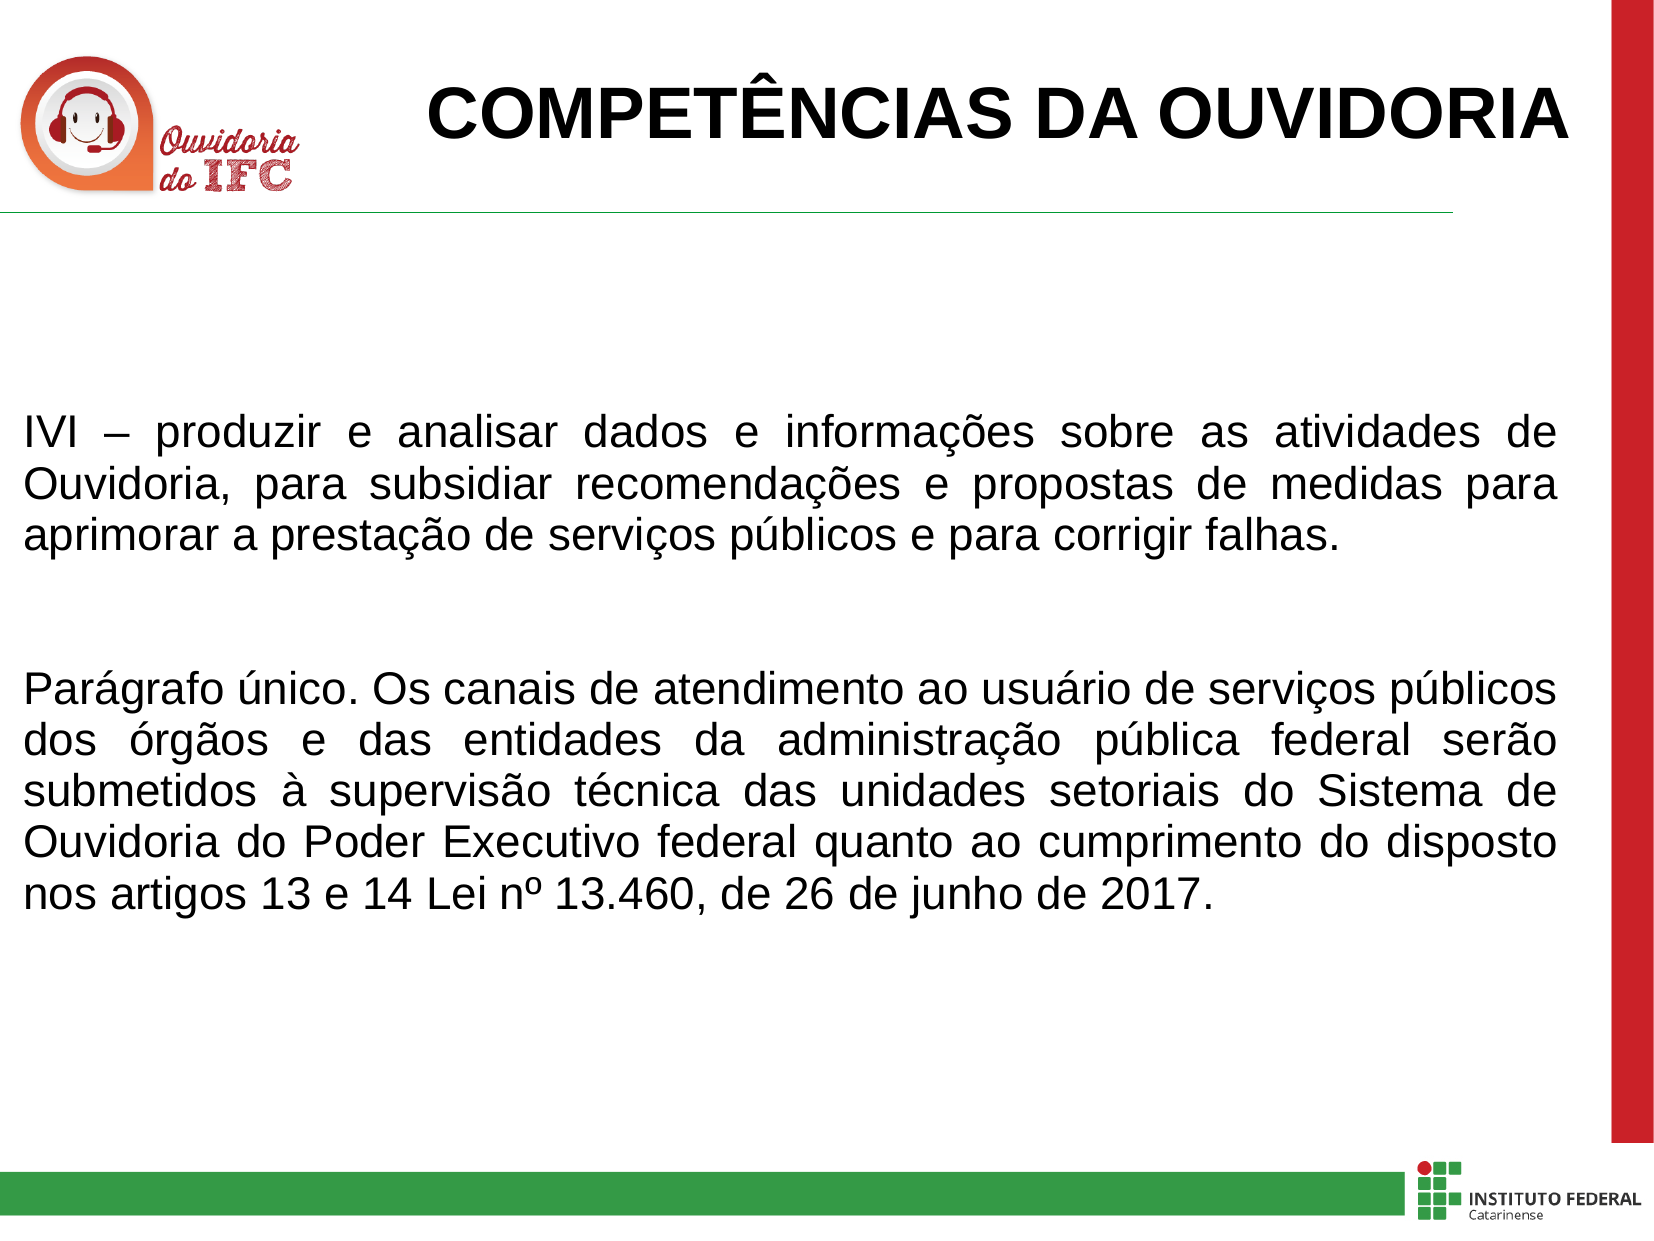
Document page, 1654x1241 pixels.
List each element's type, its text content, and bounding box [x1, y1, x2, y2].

subtitle IVI – produzir e analisar dados e informações sobre as atividades de Ouvidoria, para subsidiar recomendações e propostas de medidas para aprimorar a prestação de serviços públicos e para corrigir falhas. Parágrafo único. Os canais de atendimento ao usuário de serviços públicos dos órgãos e das entidades da administração pública federal serão submetidos à supervisão técnica das unidades setoriais do Sistema de Ouvidoria do Poder Executivo federal quanto ao cumprimento do disposto nos artigos 13 e 14 Lei nº 13.460, de 26 de junho de 2017. [23, 405, 1560, 1149]
picture [0, 0, 1654, 1241]
title COMPETÊNCIAS DA OUVIDORIA [94, 35, 1583, 189]
